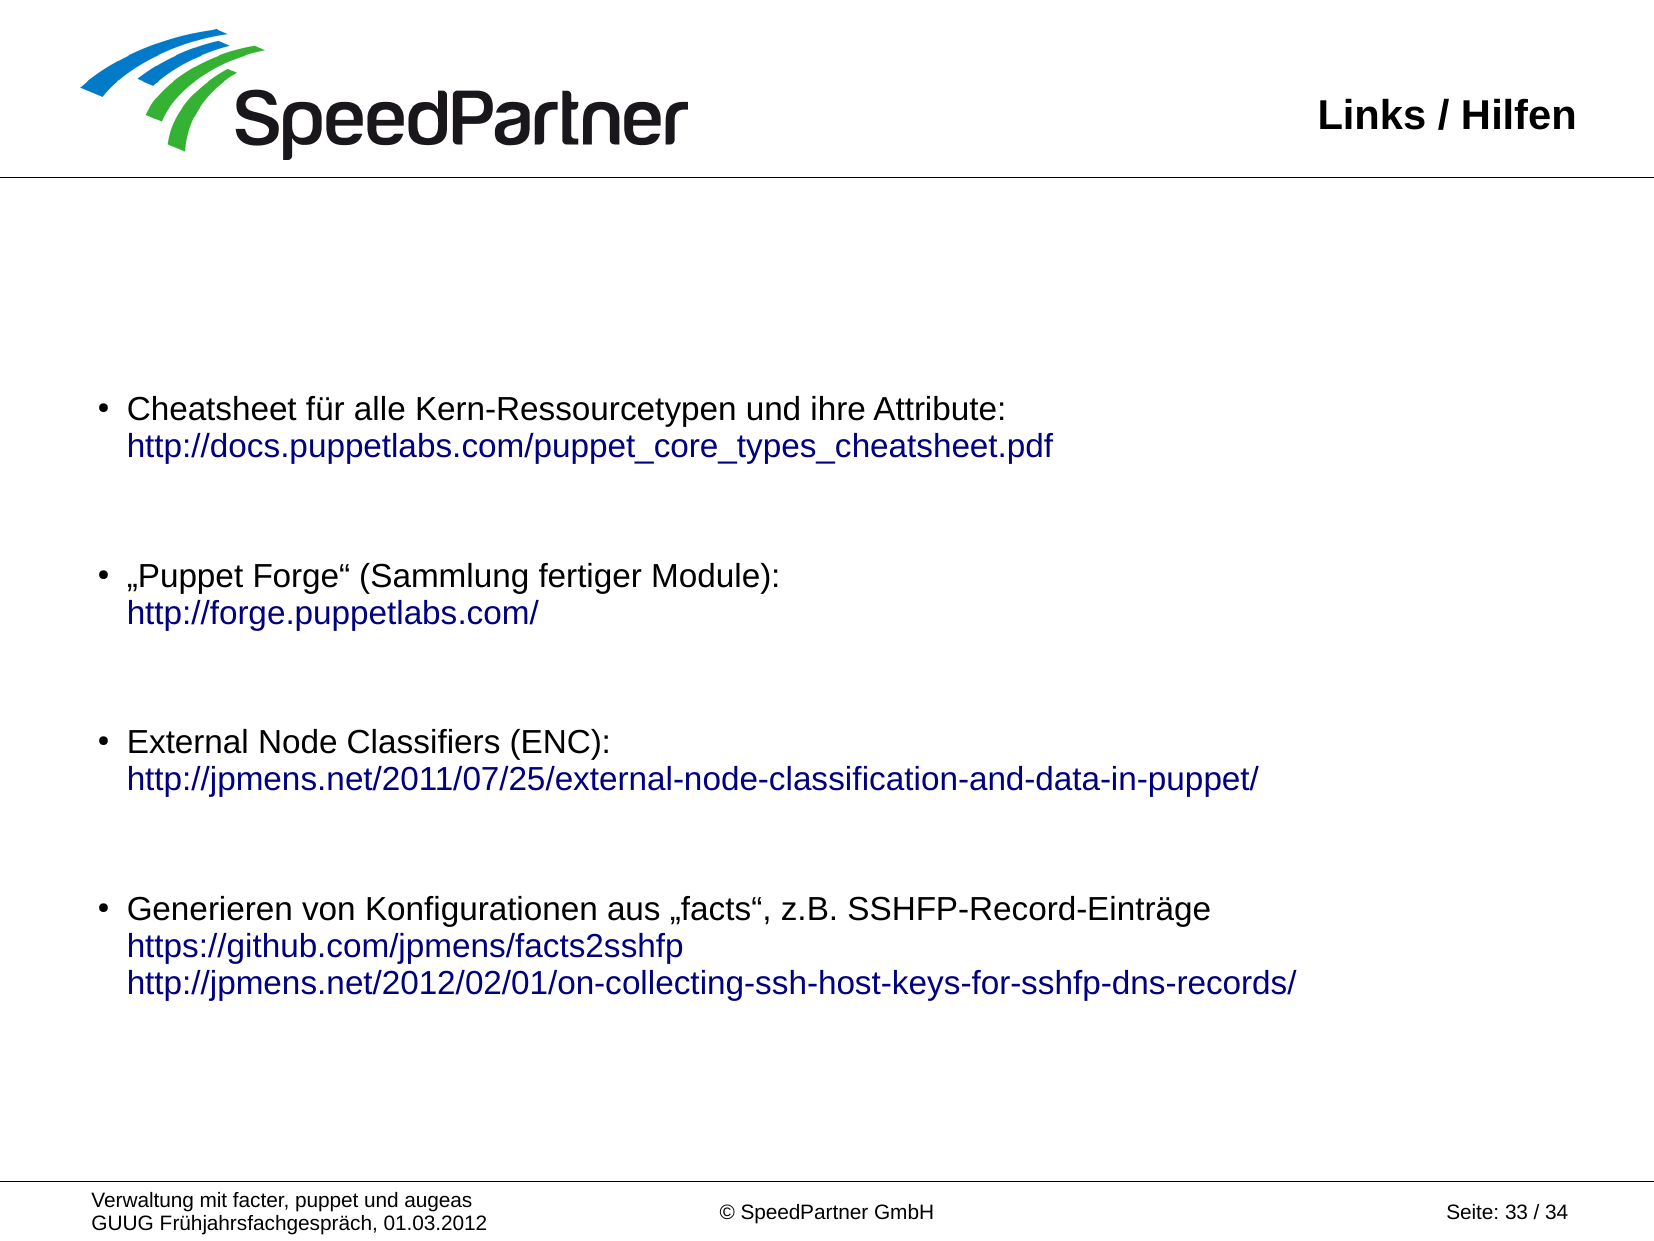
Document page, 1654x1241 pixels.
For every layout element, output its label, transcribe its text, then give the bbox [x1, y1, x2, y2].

title Links / Hilfen [590, 70, 1577, 160]
picture [80, 29, 688, 160]
text_box Cheatsheet für alle Kern-Ressourcetypen und ihre Attribute: http://docs.puppetlabs.com/puppet_core_types_cheatsheet.pdf „Puppet Forge“ (Sammlung fertiger Module): http://forge.puppetlabs.com/ External Node Classifiers (ENC): http://jpmens.net/2011/07/25/external-node-classification-and-data-in-puppet/ Generieren von Konfigurationen aus „facts“, z.B. SSHFP-Record-Einträge https://github.com/jpmens/facts2sshfp http://jpmens.net/2012/02/01/on-collecting-ssh-host-keys-for-sshfp-dns-records/ [82, 253, 1565, 1177]
